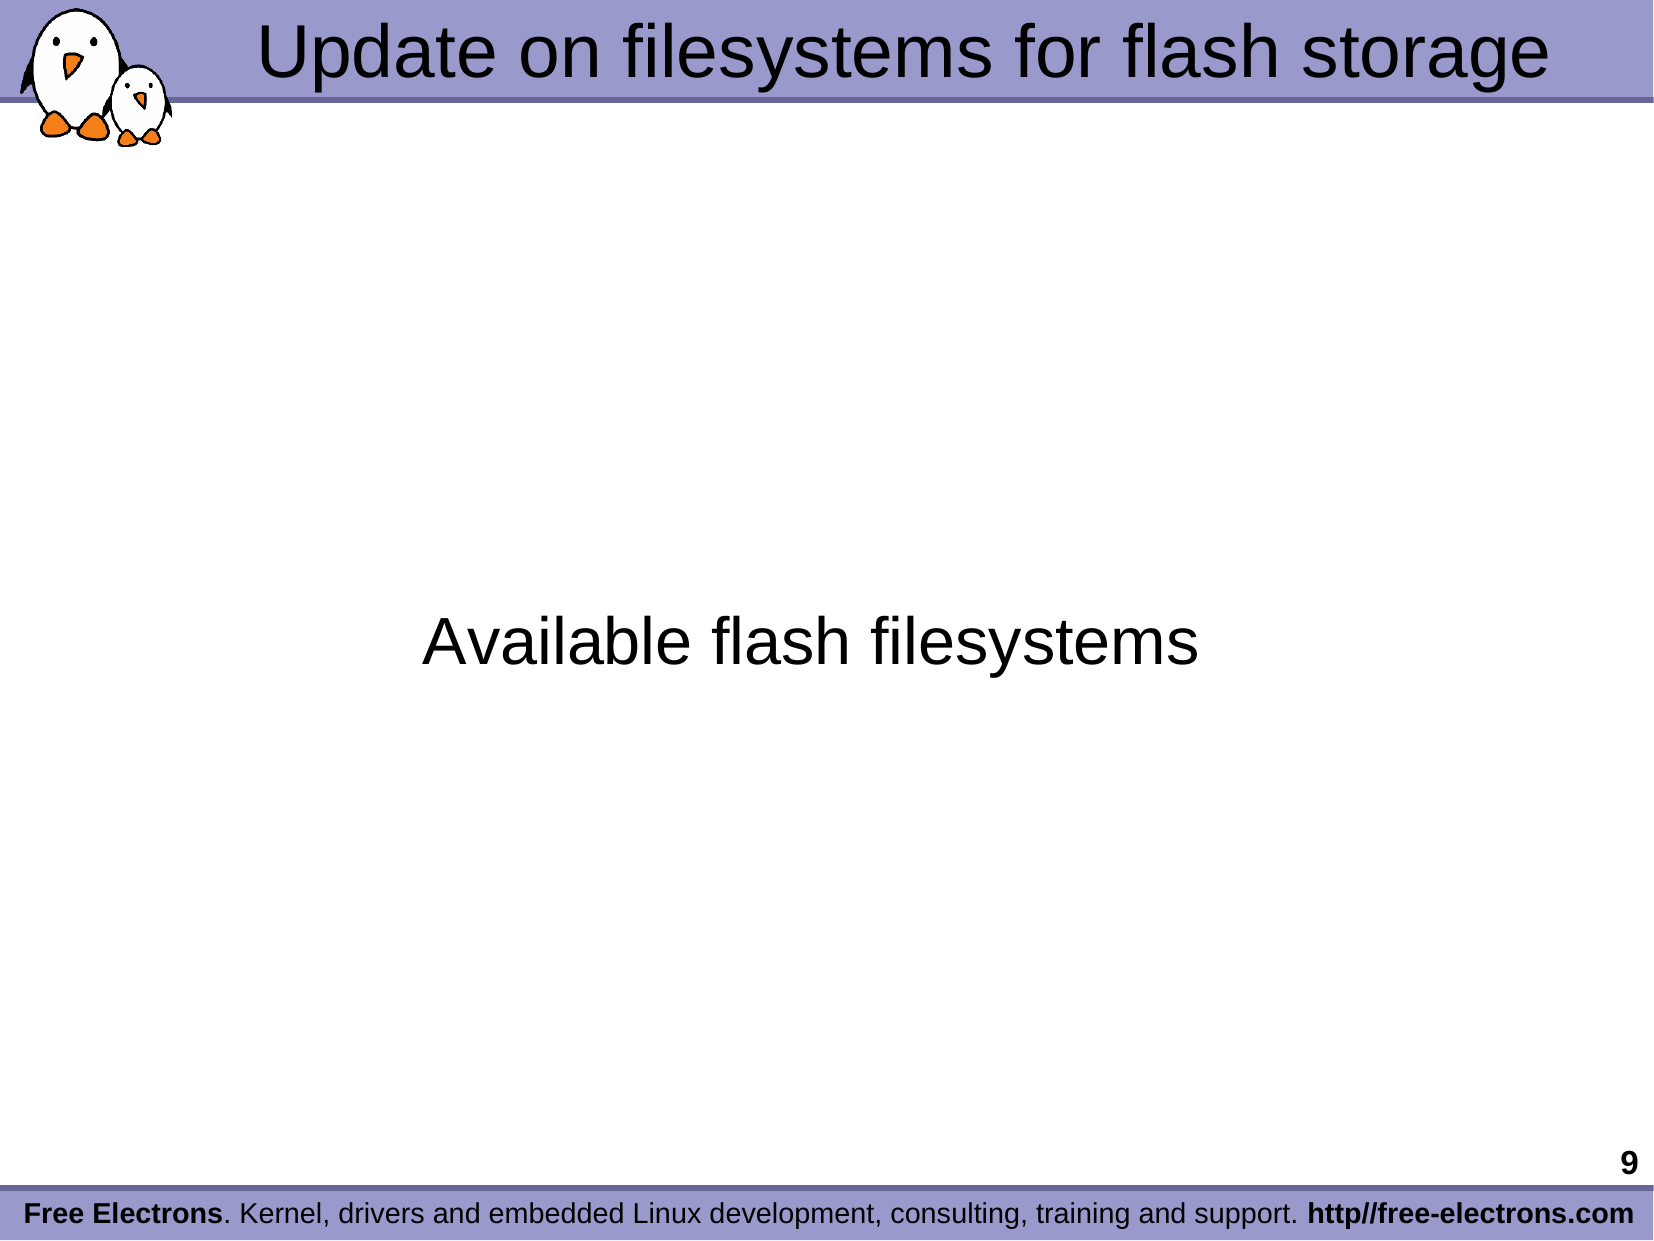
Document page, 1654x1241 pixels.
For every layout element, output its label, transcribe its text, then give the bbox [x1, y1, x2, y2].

title Update on filesystems for flash storage [178, 4, 1631, 98]
subtitle Available flash filesystems [105, 216, 1518, 1066]
picture [20, 8, 172, 147]
